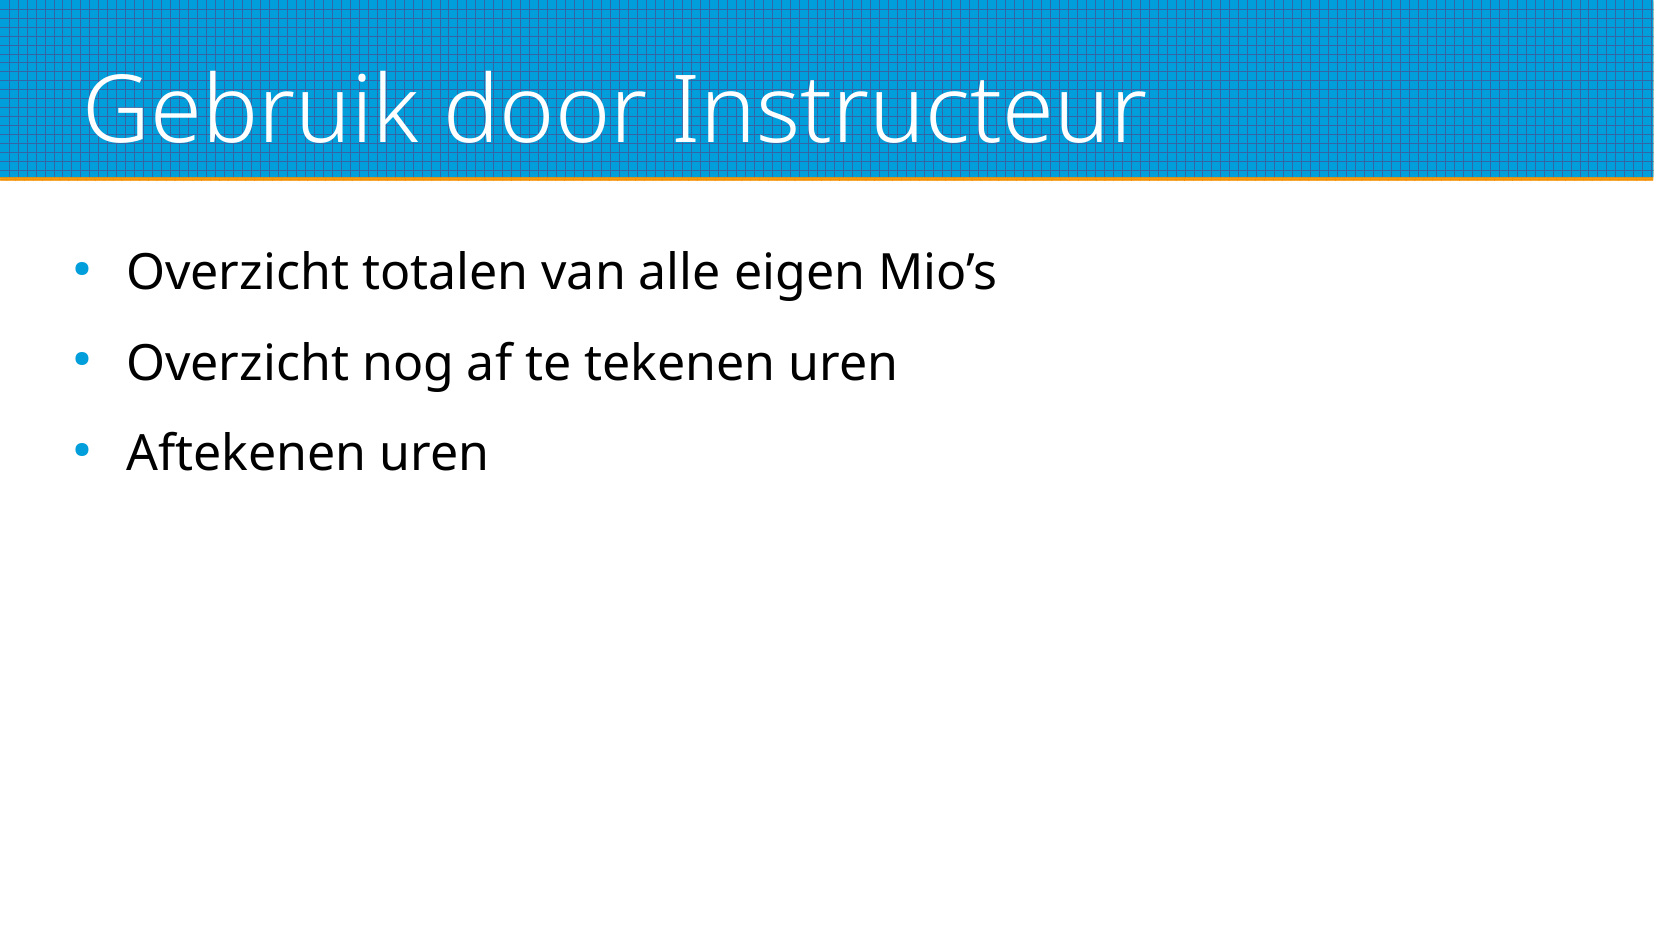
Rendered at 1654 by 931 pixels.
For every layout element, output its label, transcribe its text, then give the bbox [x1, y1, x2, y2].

list Overzicht totalen van alle eigen Mio’s Overzicht nog af te tekenen uren Aftekenen uren [55, 236, 1536, 811]
title Gebruik door Instructeur [82, 14, 1571, 171]
